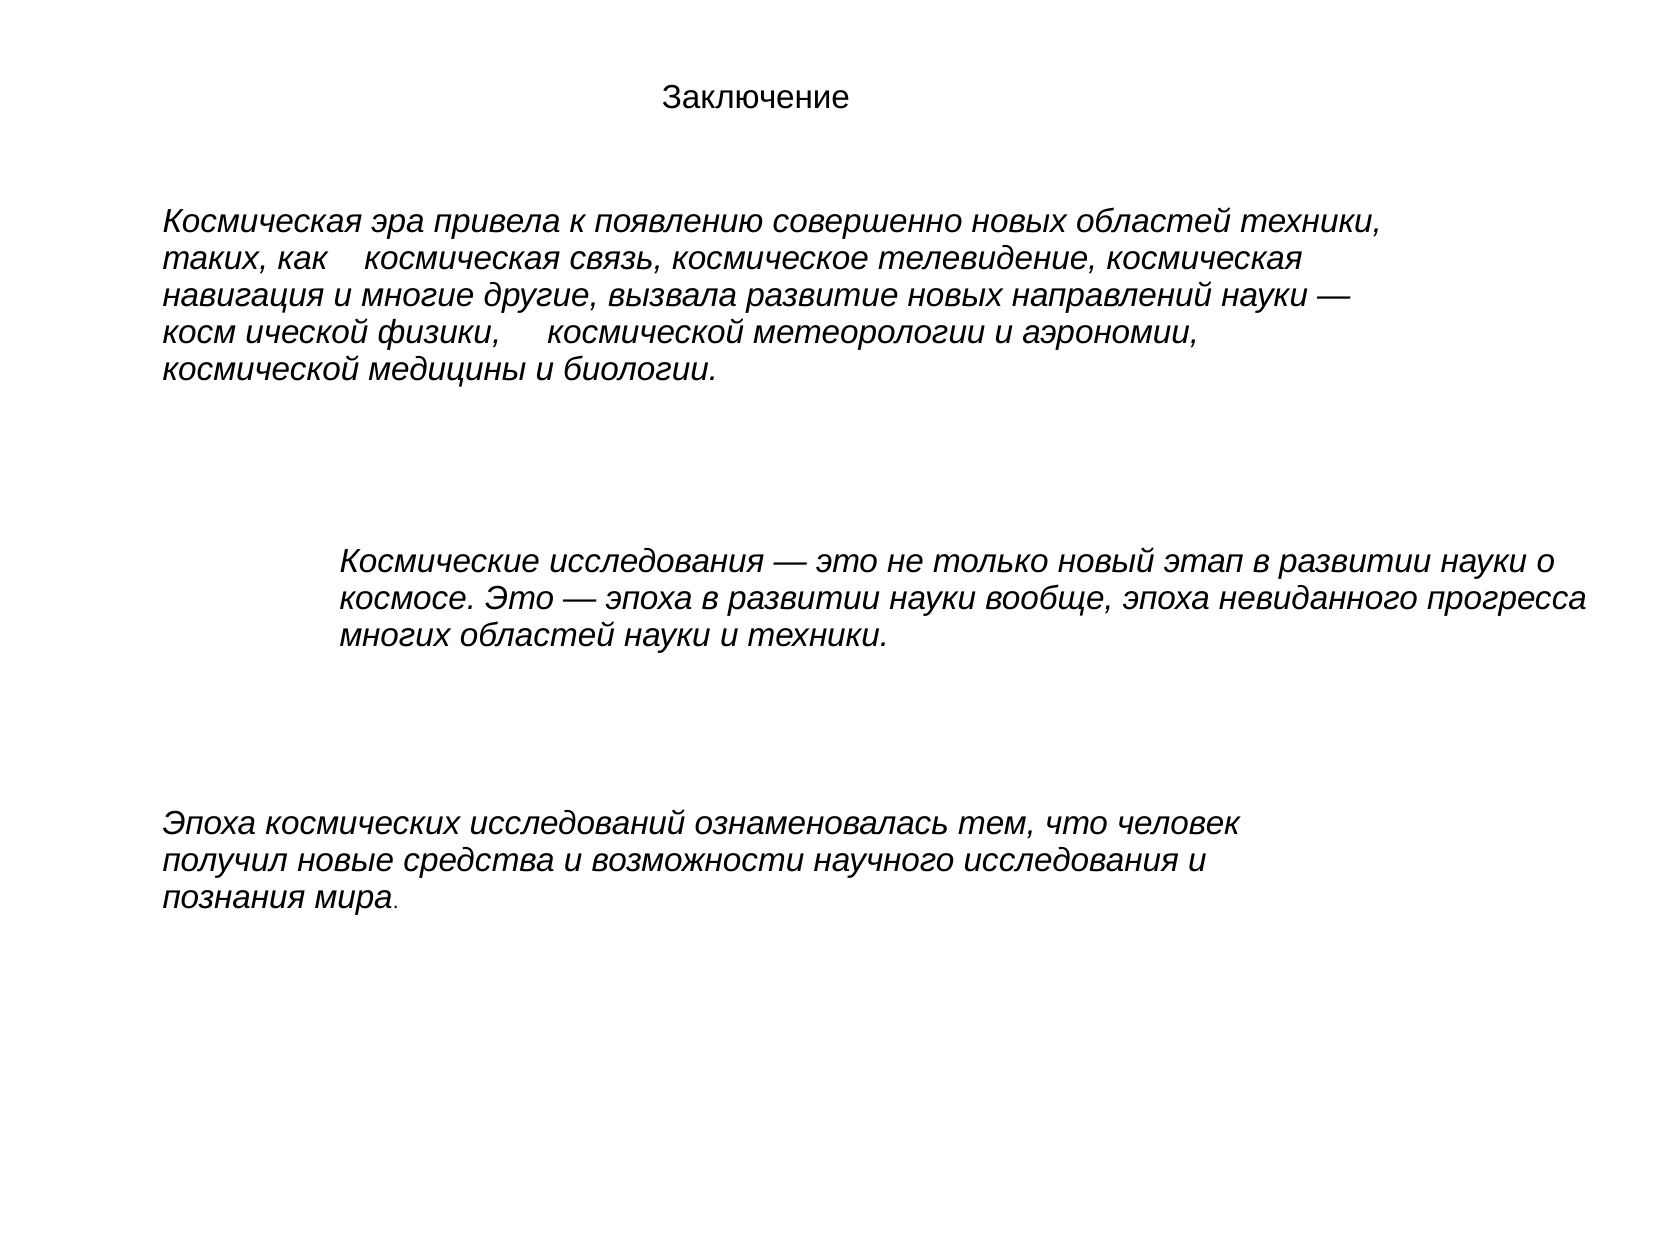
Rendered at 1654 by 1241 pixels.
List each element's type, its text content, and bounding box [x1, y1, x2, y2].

text_box Космические исследования — это не только новый этап в развитии науки о космосе. Это — эпоха в развитии науки вообще, эпоха невиданного прогресса многих областей науки и техники. [324, 534, 1654, 709]
text_box Заключение Космическая эра привела к появлению совершенно новых областей техники, таких, как космическая связь, космическое телевидение, космическая навигация и многие другие, вызвала развитие новых направлений науки — косм ической физики, космической метеорологии и аэрономии, космической медицины и биологии. [147, 71, 1418, 443]
text_box Эпоха космических исследований ознаменовалась тем, что человек получил новые средства и возможности научного исследования и познания мира. [147, 796, 1329, 923]
